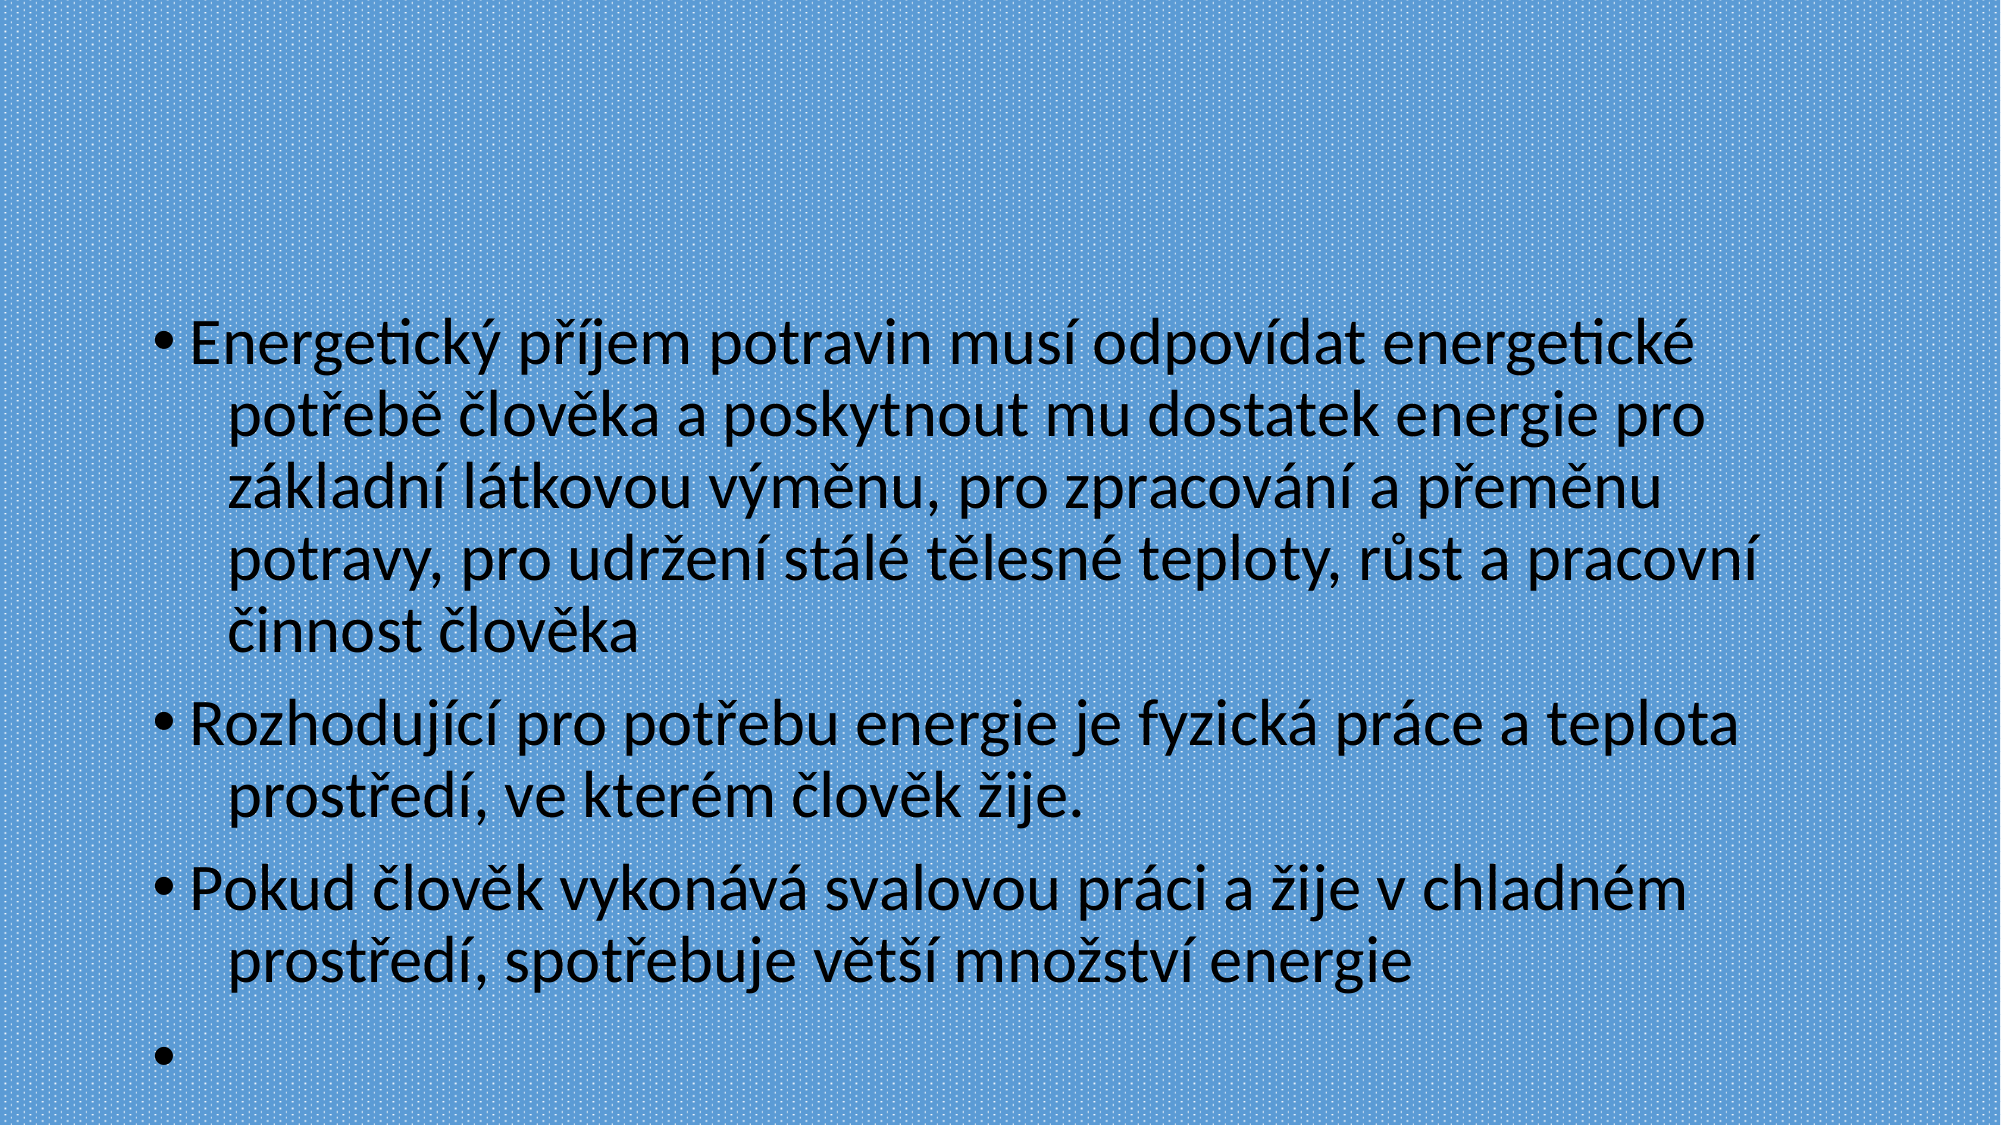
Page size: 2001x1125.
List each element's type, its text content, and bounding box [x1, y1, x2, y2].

list Energetický příjem potravin musí odpovídat energetické potřebě člověka a poskytnout mu dostatek energie pro základní látkovou výměnu, pro zpracování a přeměnu potravy, pro udržení stálé tělesné teploty, růst a pracovní činnost člověka Rozhodující pro potřebu energie je fyzická práce a teplota prostředí, ve kterém člověk žije. Pokud člověk vykonává svalovou práci a žije v chladném prostředí, spotřebuje větší množství energie [137, 299, 1863, 1014]
title [137, 59, 1863, 278]
